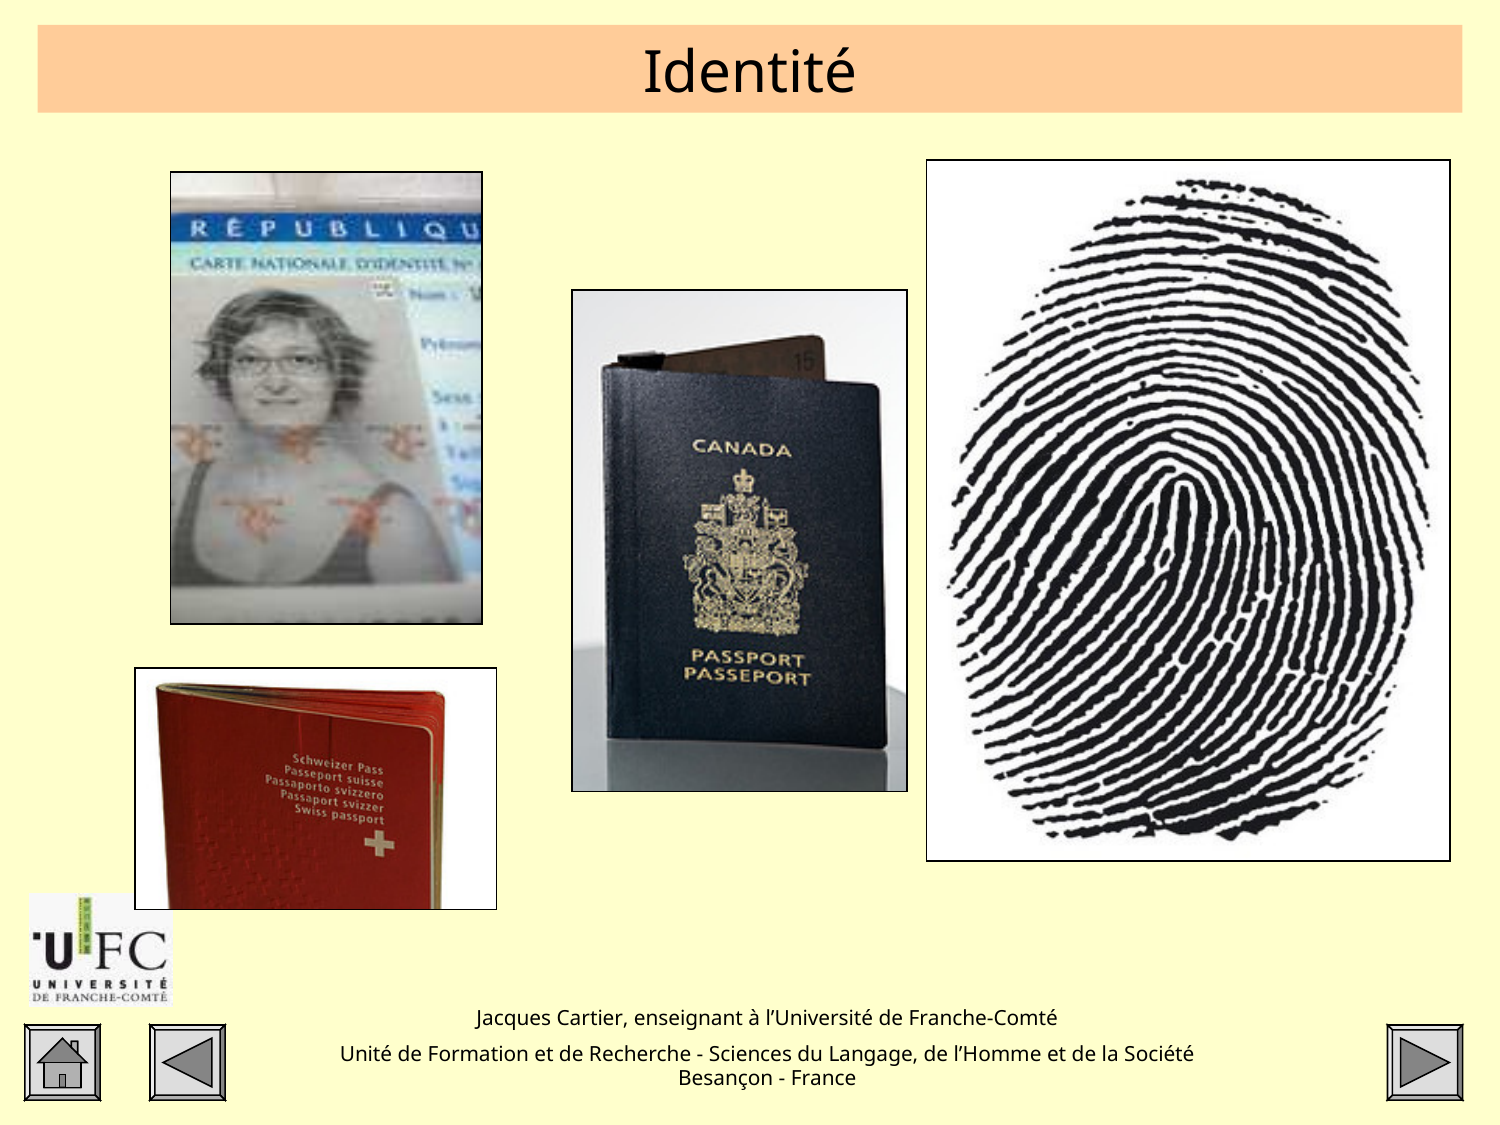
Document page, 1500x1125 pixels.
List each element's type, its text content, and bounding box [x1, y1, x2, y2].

picture [572, 290, 907, 791]
title Identité [37, 24, 1463, 113]
picture [927, 160, 1450, 861]
picture [29, 893, 173, 1007]
picture [135, 668, 496, 909]
picture [171, 172, 482, 624]
